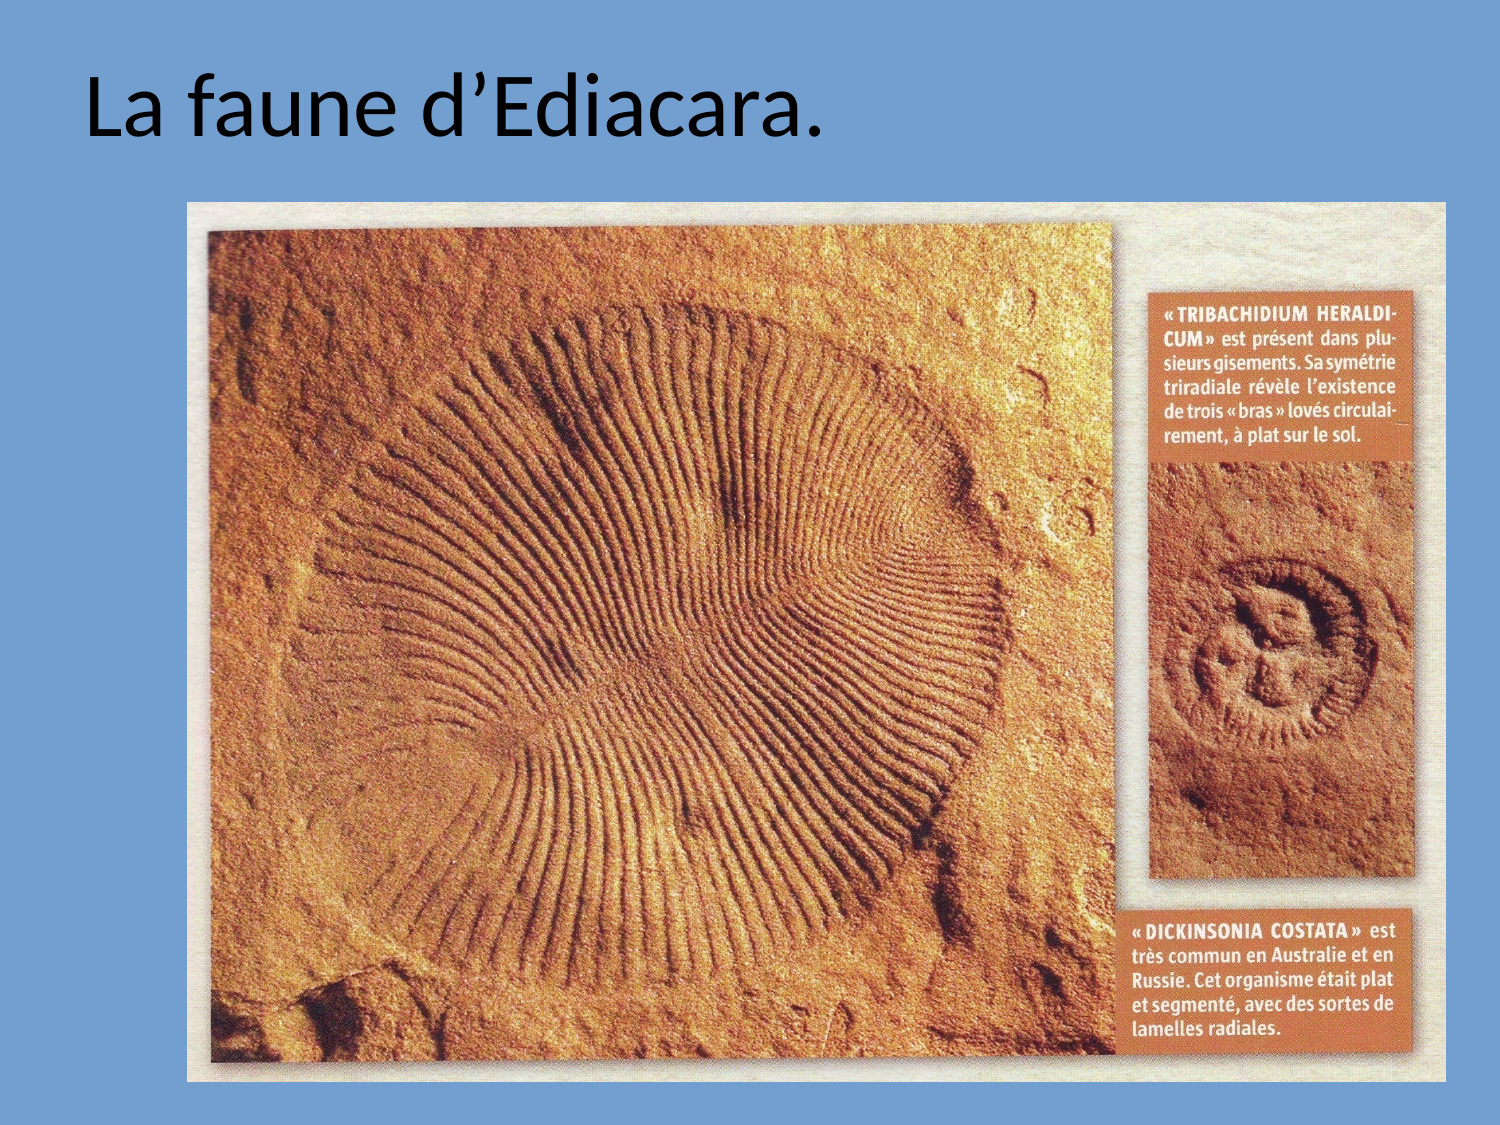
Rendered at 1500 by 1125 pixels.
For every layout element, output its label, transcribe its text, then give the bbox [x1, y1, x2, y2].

picture [187, 202, 1446, 1082]
text_box La faune d’Ediacara. [24, 37, 888, 163]
